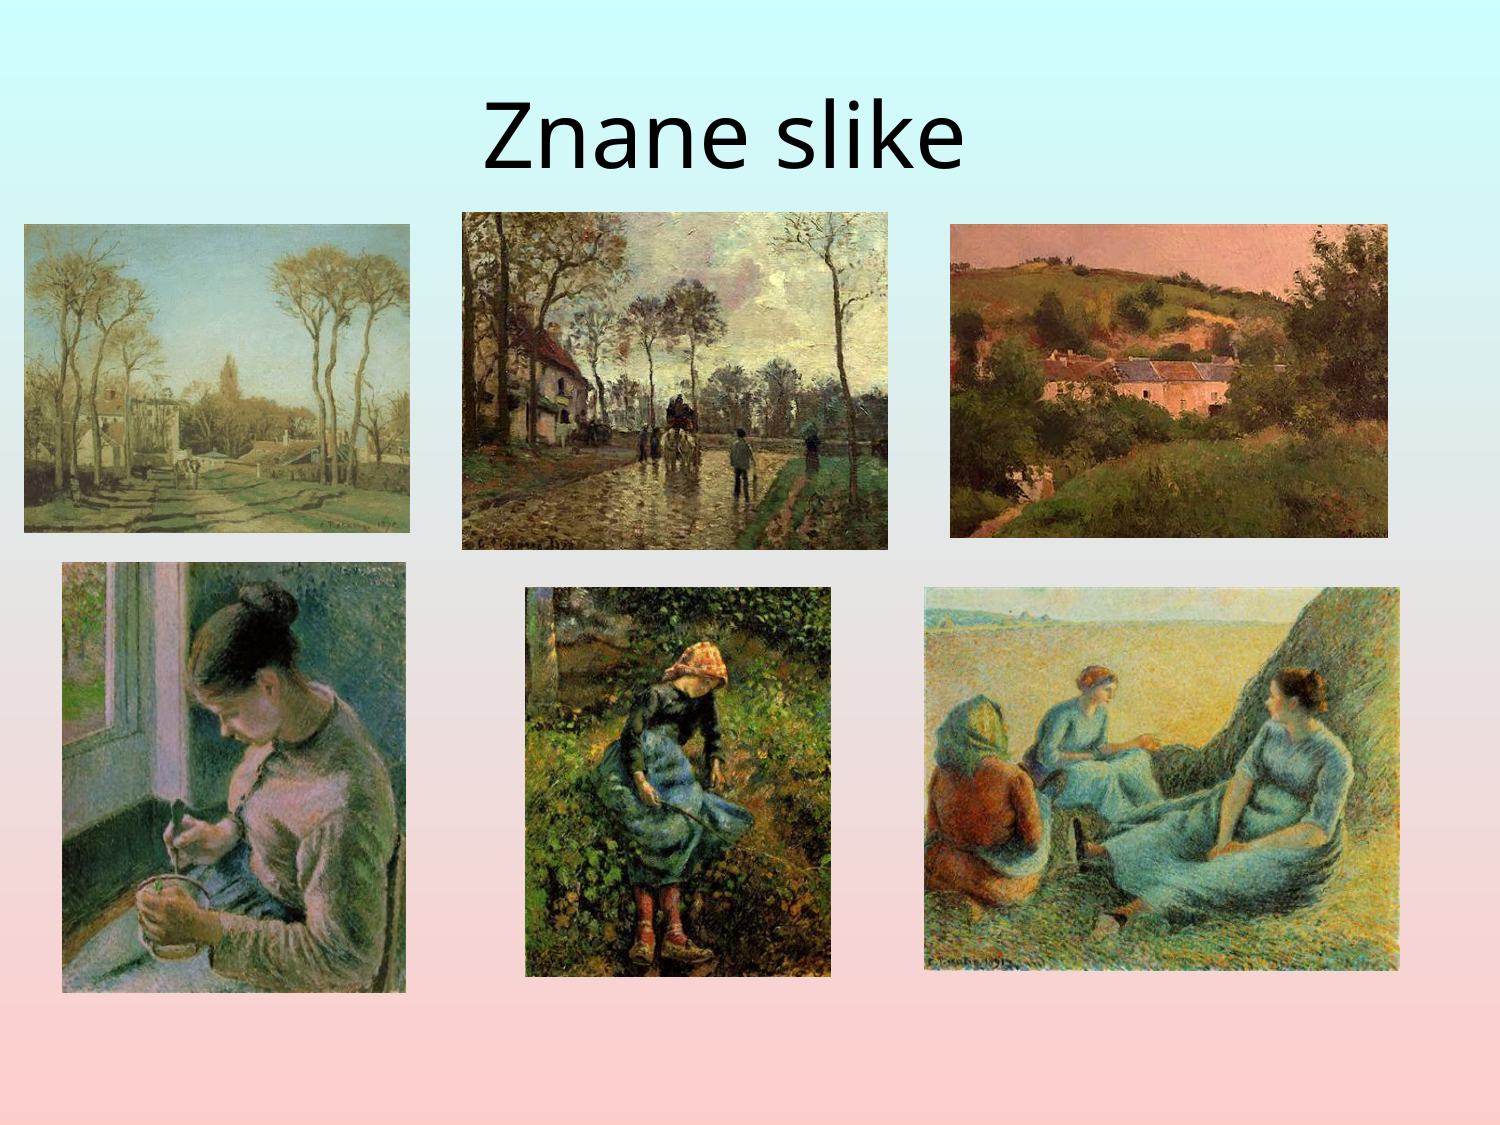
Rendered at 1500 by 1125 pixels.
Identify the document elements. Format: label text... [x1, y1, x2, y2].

picture [950, 224, 1388, 538]
picture [462, 212, 888, 550]
picture [24, 224, 410, 533]
picture [62, 562, 406, 993]
picture [525, 587, 831, 977]
title Znane slike [50, 38, 1400, 226]
picture [924, 587, 1400, 972]
